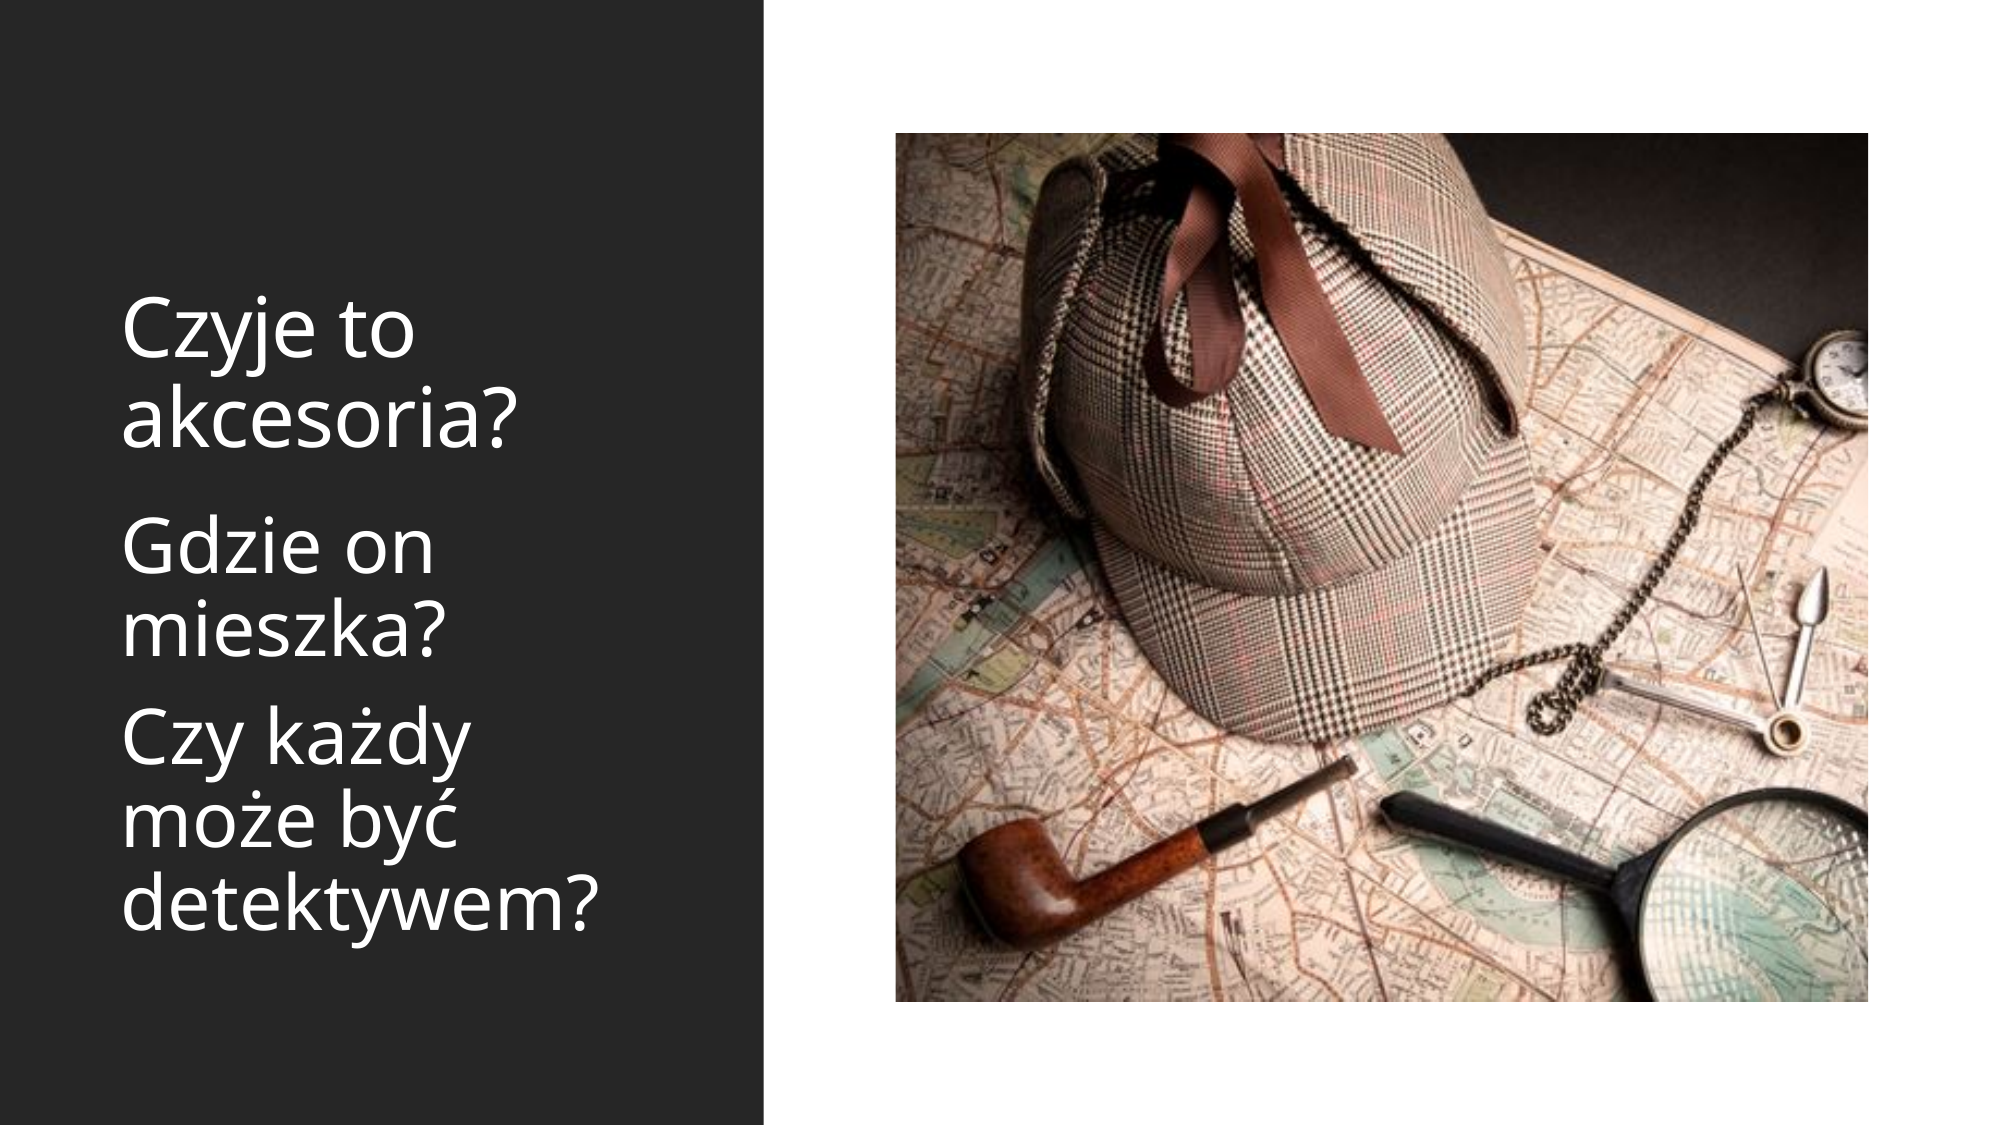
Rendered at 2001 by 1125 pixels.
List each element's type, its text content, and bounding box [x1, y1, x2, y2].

list Gdzie on mieszka? Czy każdy może być detektywem? [105, 499, 683, 1002]
title Czyje to akcesoria? [105, 128, 683, 473]
picture [895, 133, 1869, 1002]
